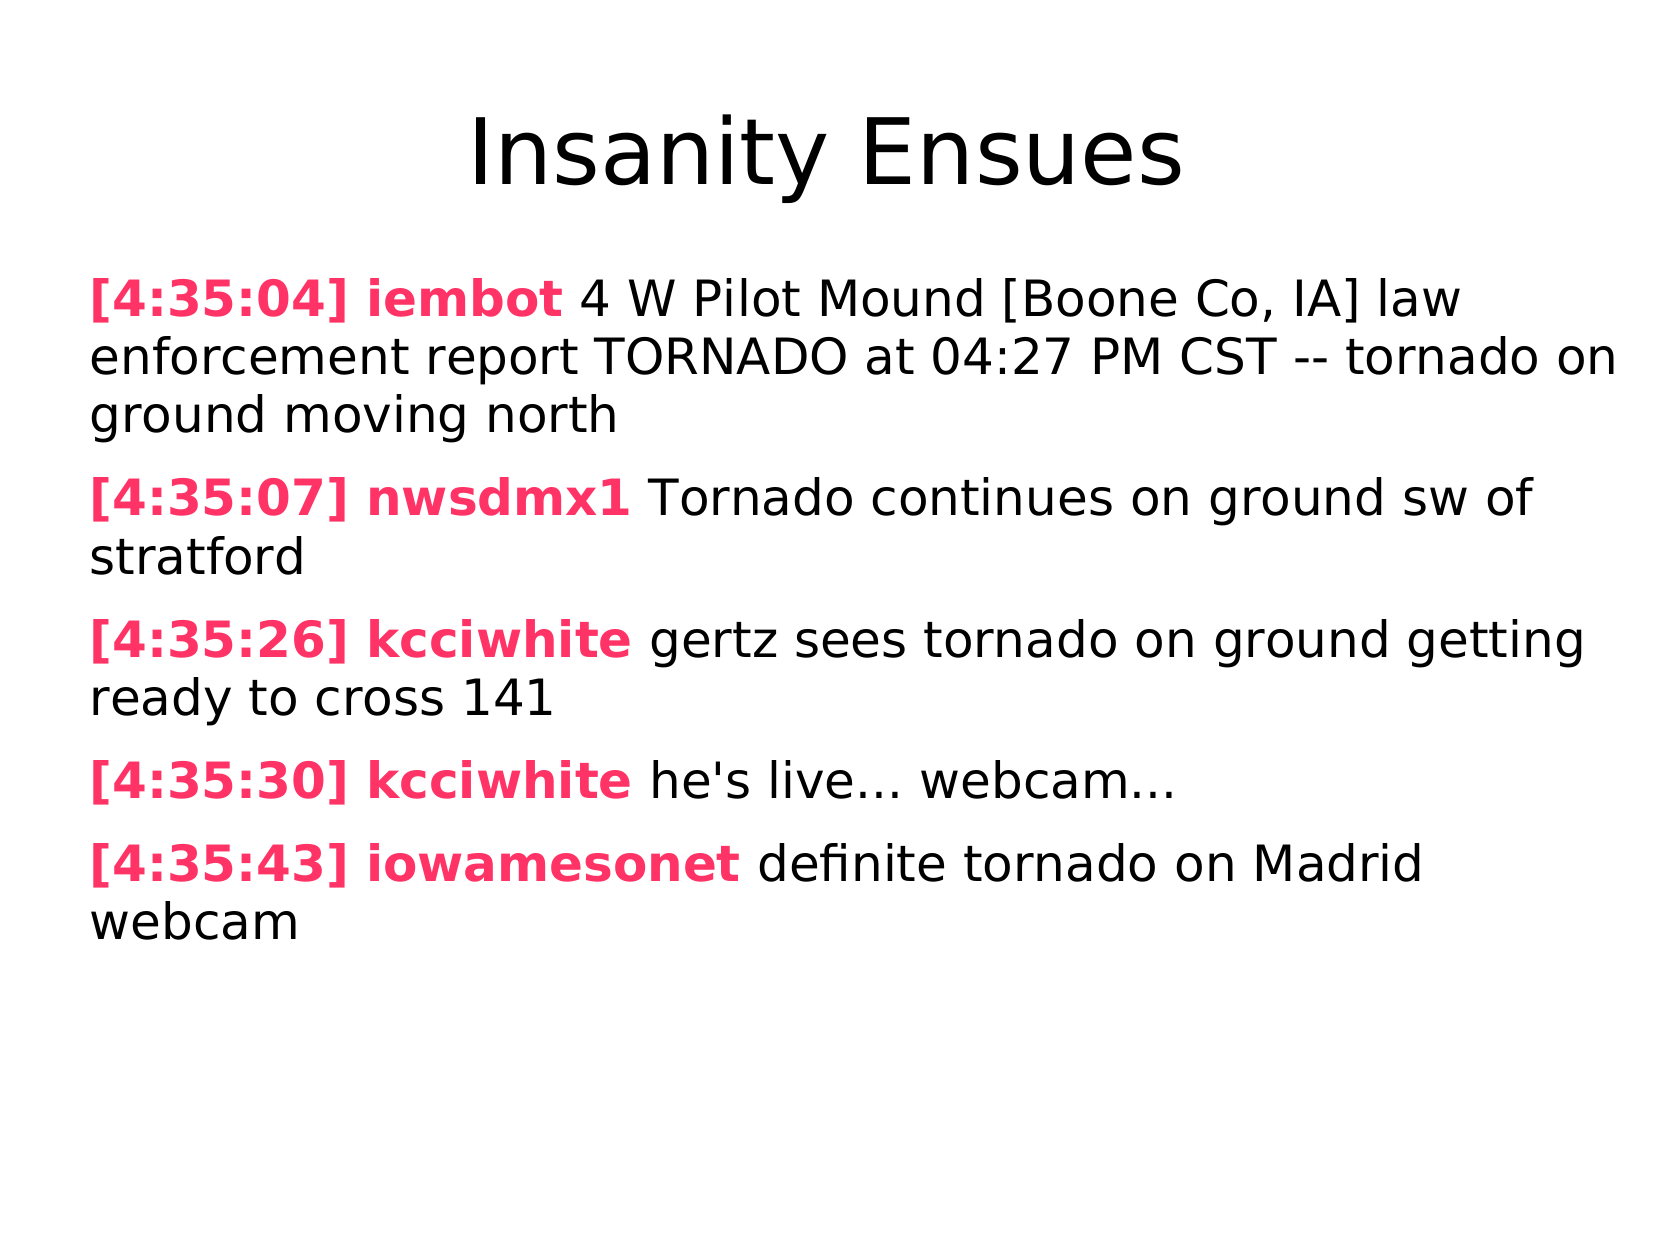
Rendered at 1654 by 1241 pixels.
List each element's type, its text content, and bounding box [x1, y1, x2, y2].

text_box [4:35:04] iembot 4 W Pilot Mound [Boone Co, IA] law enforcement report TORNADO at 04:27 PM CST -- tornado on ground moving north [4:35:07] nwsdmx1 Tornado continues on ground sw of stratford [4:35:26] kcciwhite gertz sees tornado on ground getting ready to cross 141 [4:35:30] kcciwhite he's live... webcam... [4:35:43] iowamesonet definite tornado on Madrid webcam [75, 262, 1651, 1163]
title Insanity Ensues [82, 49, 1571, 257]
